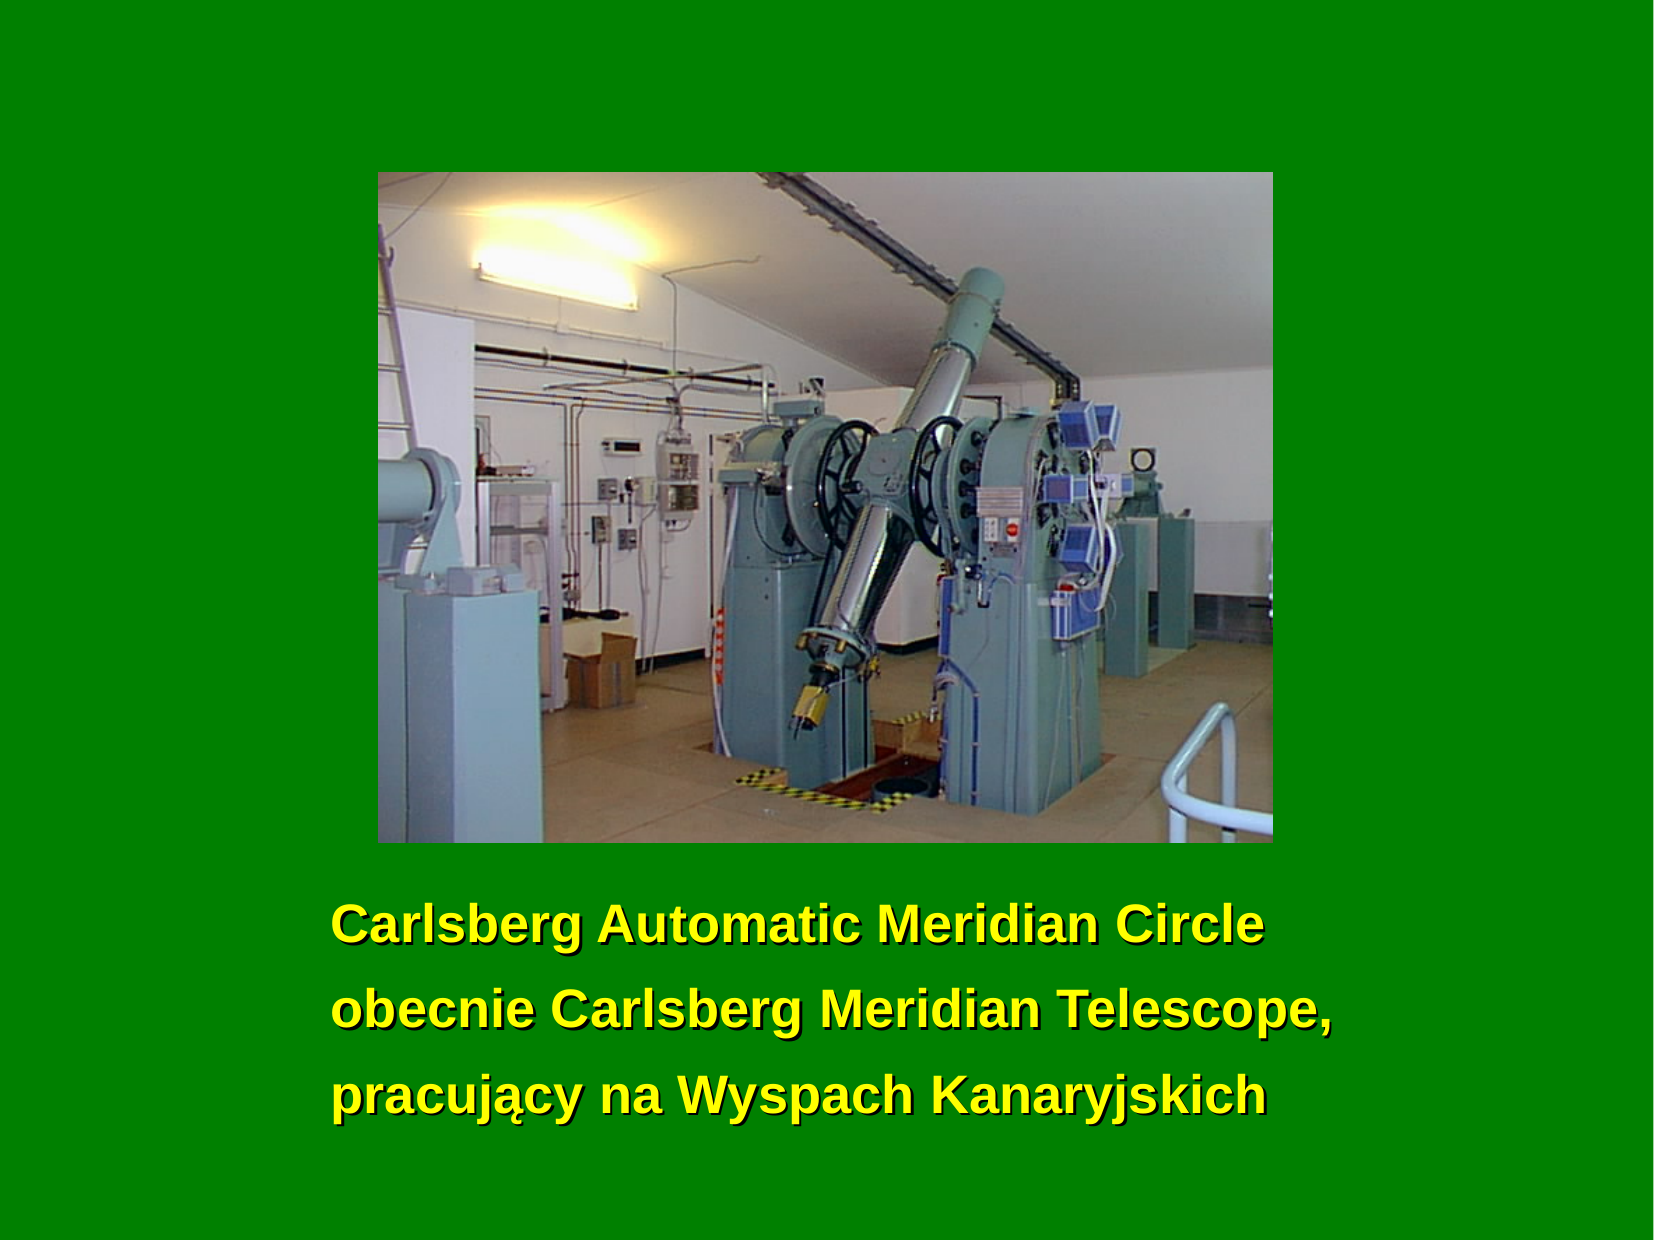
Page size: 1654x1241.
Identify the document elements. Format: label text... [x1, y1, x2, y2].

picture [378, 172, 1273, 843]
text_box Carlsberg Automatic Meridian Circle obecnie Carlsberg Meridian Telescope, pracujący na Wyspach Kanaryjskich [316, 886, 1483, 1133]
